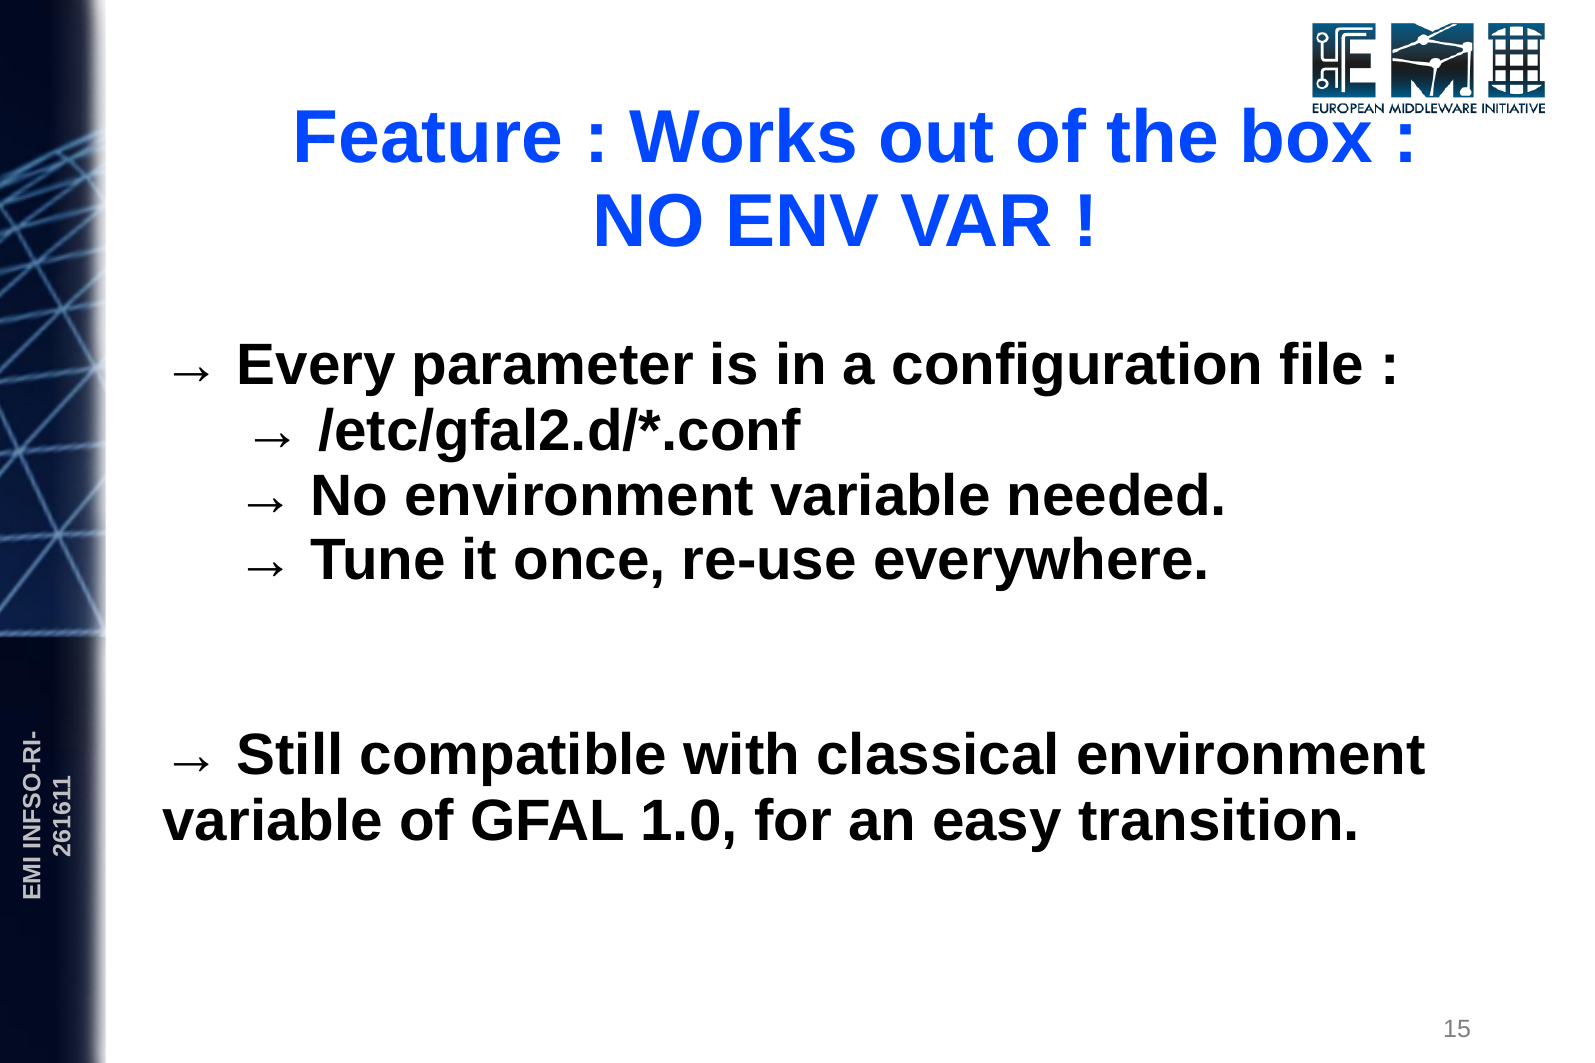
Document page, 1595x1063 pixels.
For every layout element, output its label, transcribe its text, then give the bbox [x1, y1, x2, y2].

text_box → Every parameter is in a configuration file : → /etc/gfal2.d/*.conf → No environment variable needed. → Tune it once, re-use everywhere. → Still compatible with classical environment variable of GFAL 1.0, for an easy transition. [147, 324, 1506, 990]
text_box Feature : Works out of the box : NO ENV VAR ! [59, 87, 1595, 271]
picture [0, 0, 118, 1063]
picture [1260, 7, 1595, 87]
